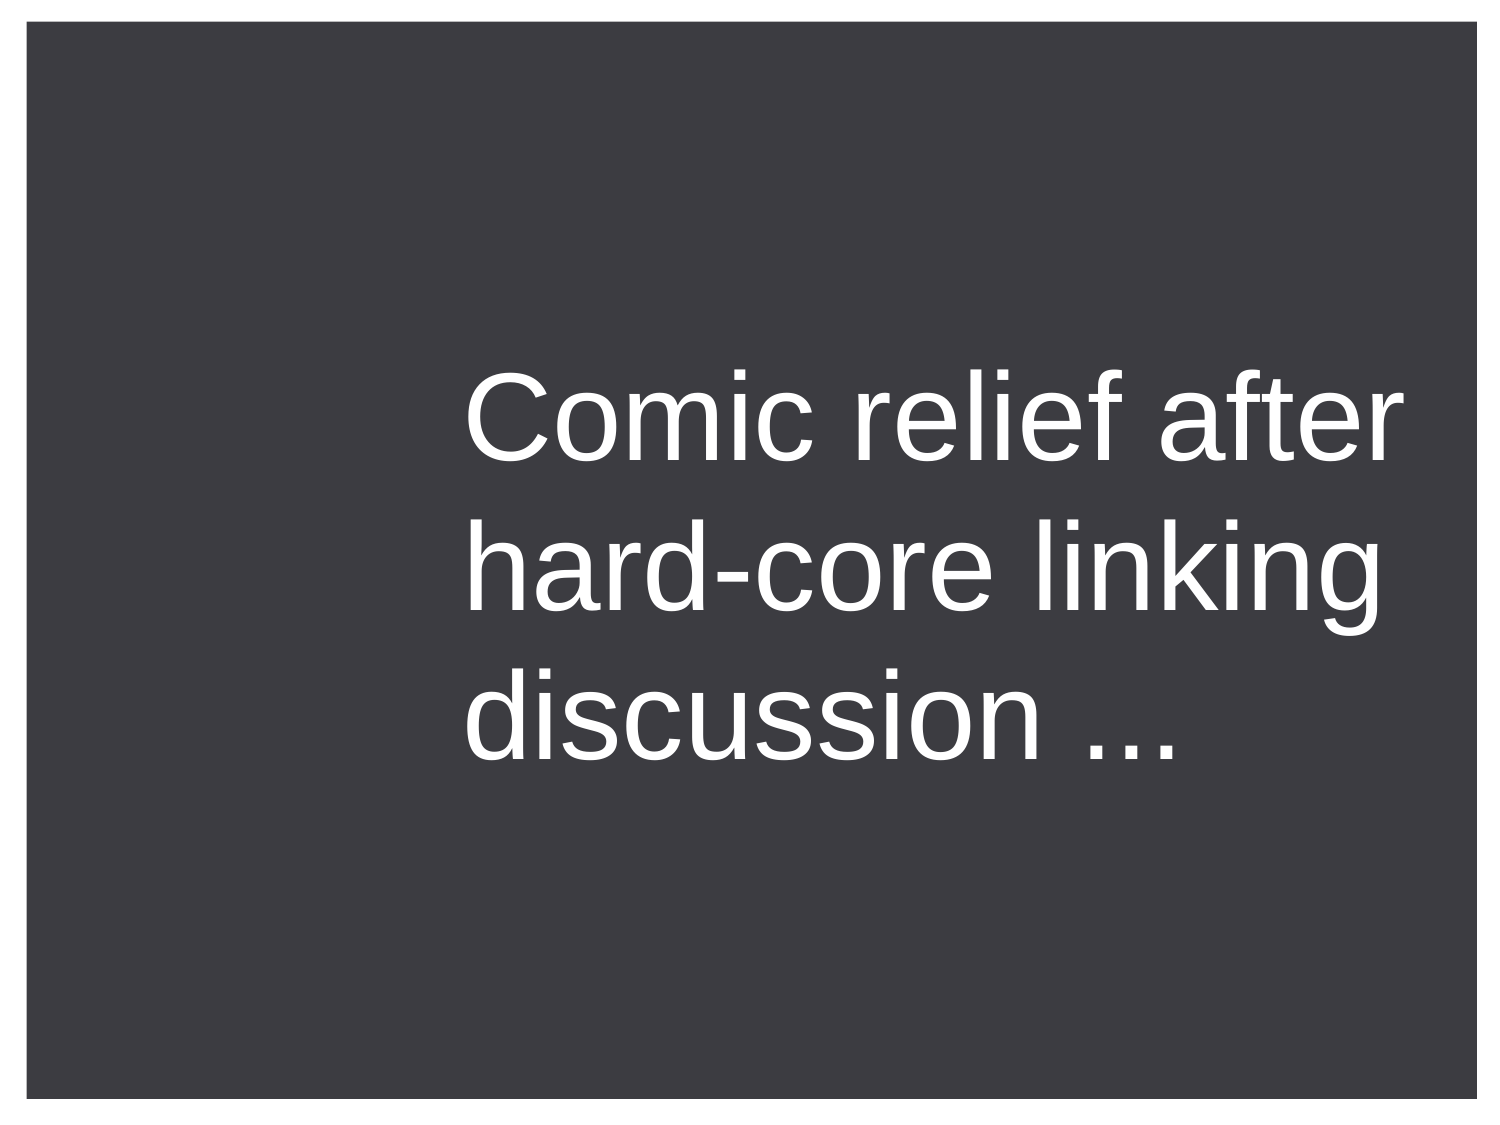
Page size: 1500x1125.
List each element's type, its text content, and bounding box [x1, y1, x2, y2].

title Comic relief after hard-core linking discussion ... [322, 334, 1422, 790]
